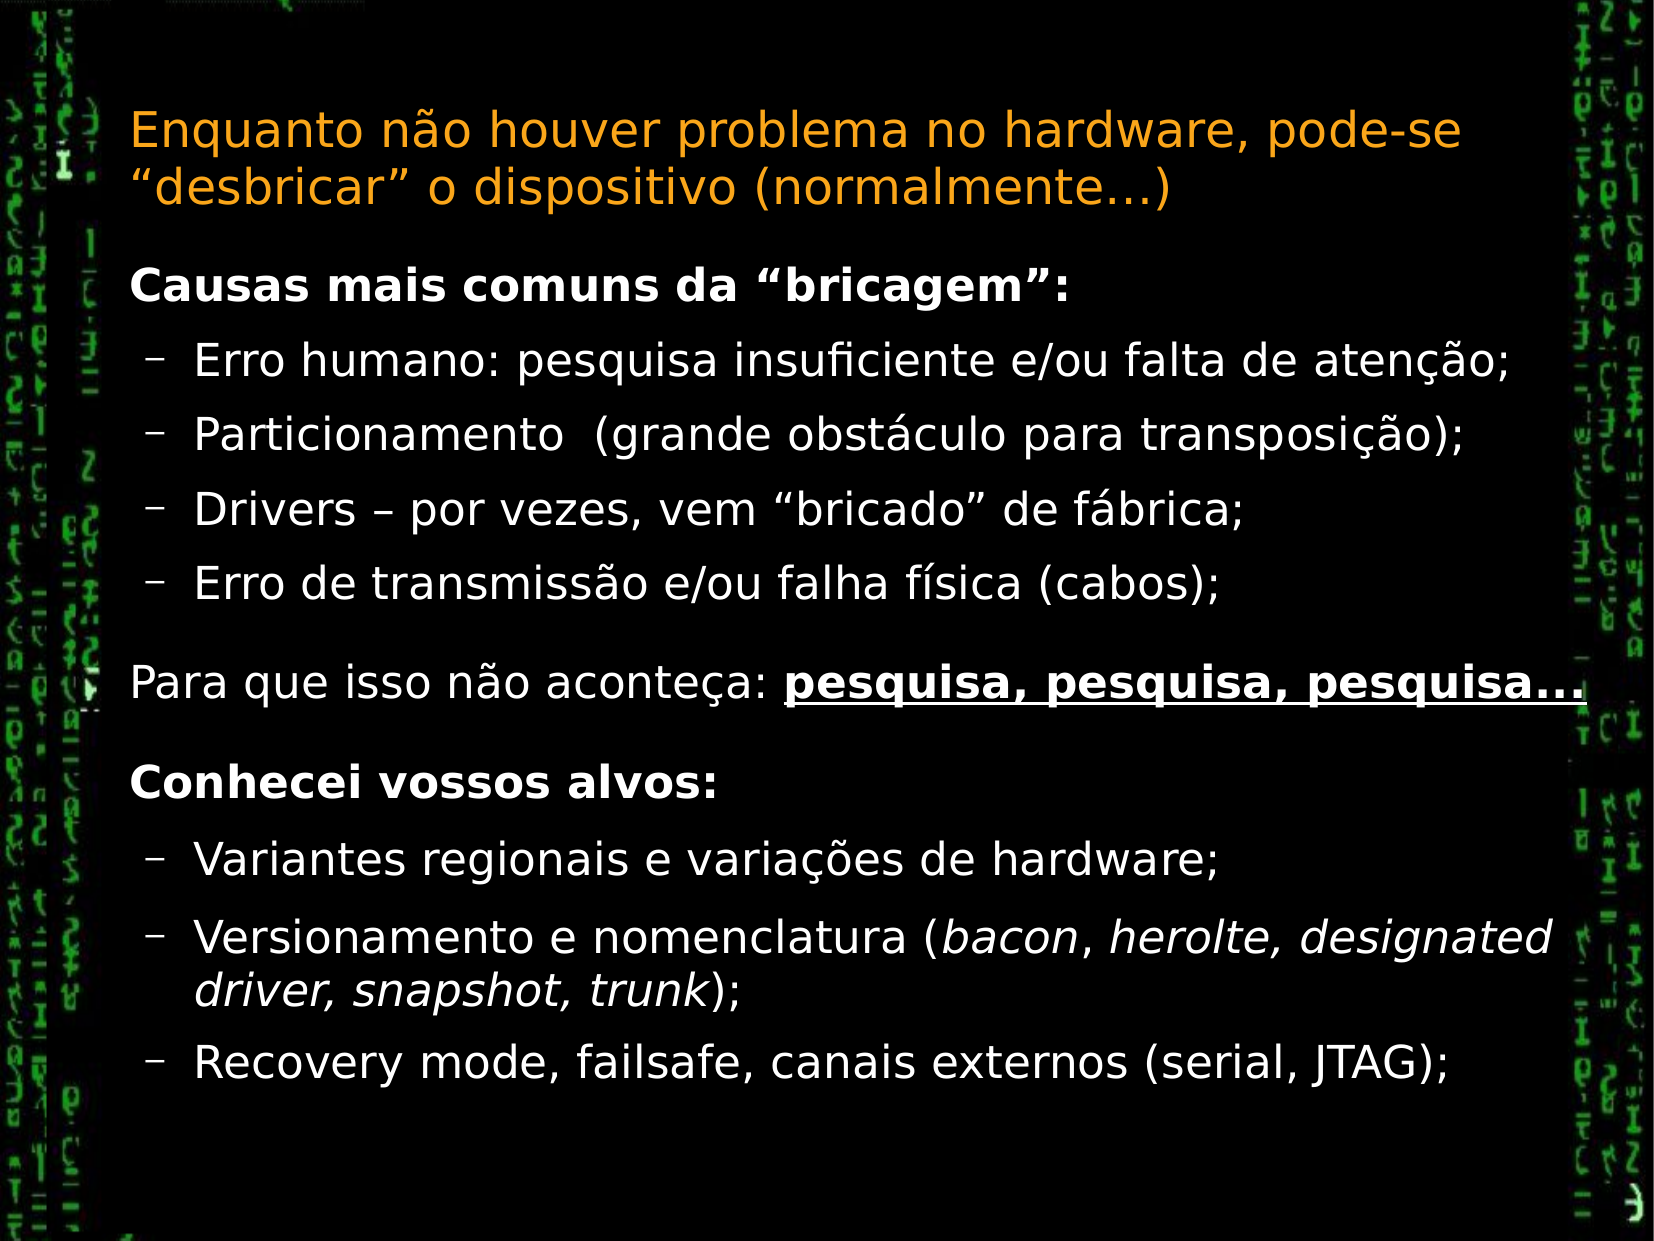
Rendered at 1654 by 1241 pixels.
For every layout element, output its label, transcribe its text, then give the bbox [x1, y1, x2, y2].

list Enquanto não houver problema no hardware, pode-se “desbricar” o dispositivo (normalmente…) Causas mais comuns da “bricagem”: Erro humano: pesquisa insuficiente e/ou falta de atenção; Particionamento (grande obstáculo para transposição); Drivers – por vezes, vem “bricado” de fábrica; Erro de transmissão e/ou falha física (cabos); Para que isso não aconteça: pesquisa, pesquisa, pesquisa... Conhecei vossos alvos: Variantes regionais e variações de hardware; Versionamento e nomenclatura (bacon, herolte, designated driver, snapshot, trunk); Recovery mode, failsafe, canais externos (serial, JTAG); [64, 101, 1600, 1111]
picture [0, 0, 1654, 1241]
